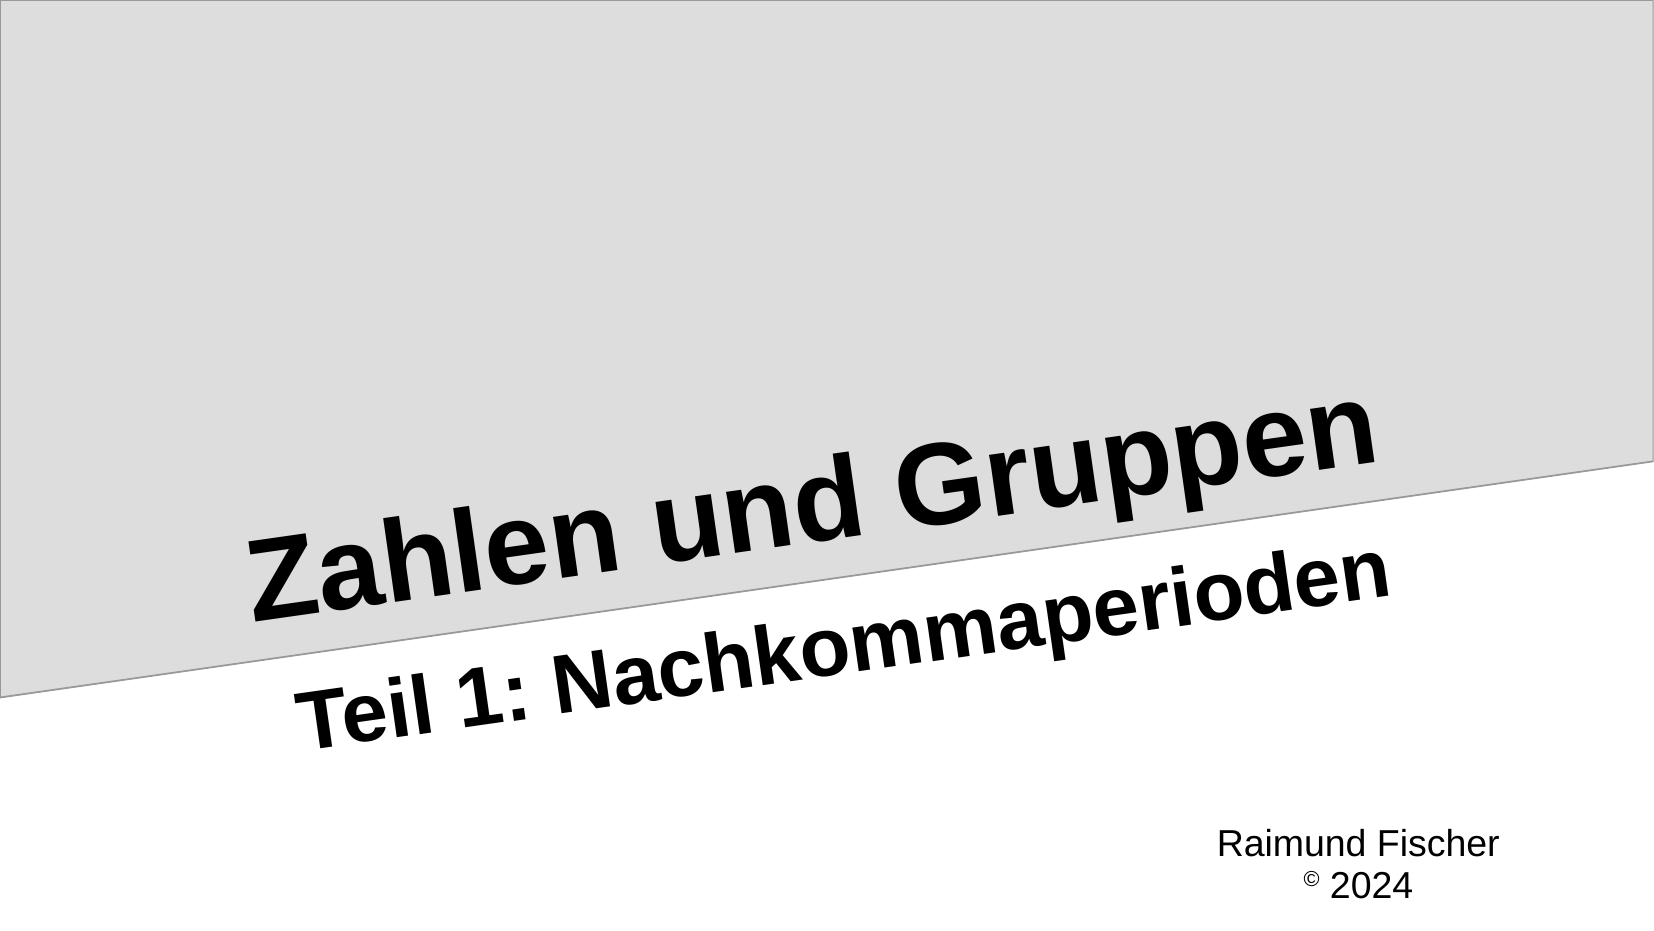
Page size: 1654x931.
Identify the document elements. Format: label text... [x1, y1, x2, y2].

title Zahlen und Gruppen [62, 267, 1562, 737]
text_box Raimund Fischer © 2024 [1086, 814, 1630, 922]
text_box [100, 478, 1546, 782]
text_box Teil 1: Nachkommaperioden [257, 508, 1432, 791]
